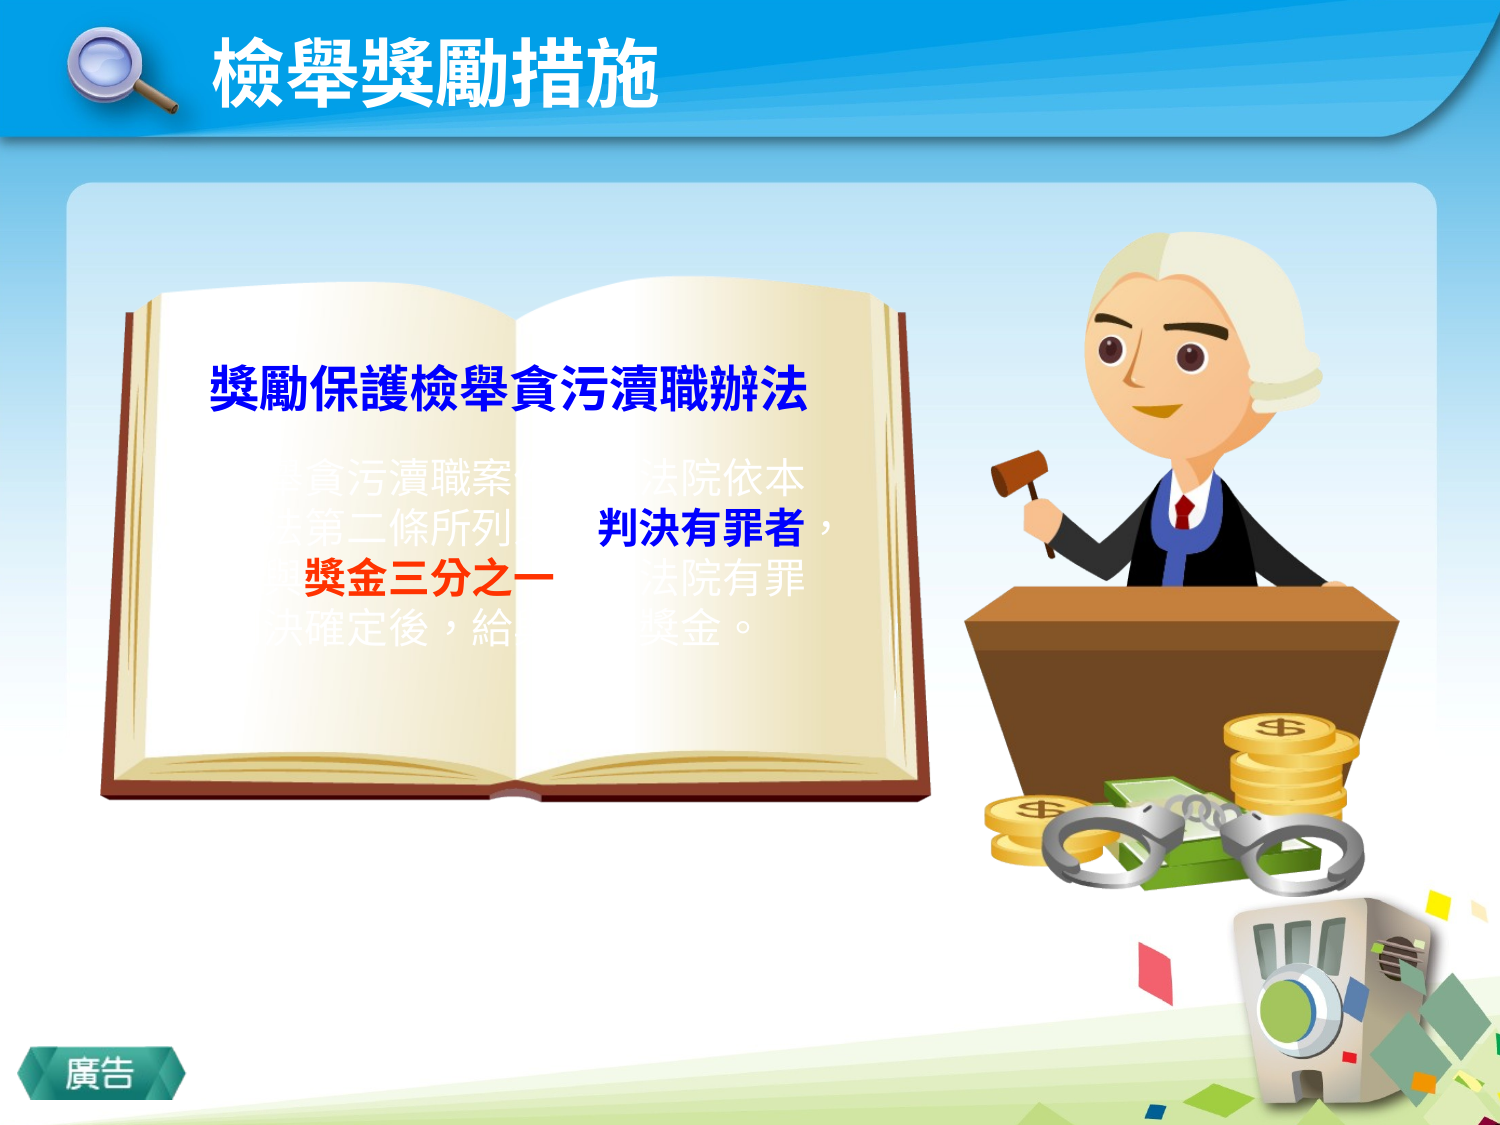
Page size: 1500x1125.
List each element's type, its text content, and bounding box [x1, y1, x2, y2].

picture [67, 27, 179, 114]
text_box 獎勵保護檢舉貪污瀆職辦法 [194, 349, 845, 426]
text_box 檢舉貪污瀆職案件，經法院依本辦法第二條所列之罪判決有罪者，給與獎金三分之一，經法院有罪判決確定後，給與其餘獎金。 [206, 444, 833, 660]
text_box 檢舉獎勵措施 [195, 18, 680, 125]
picture [0, 0, 1500, 1125]
